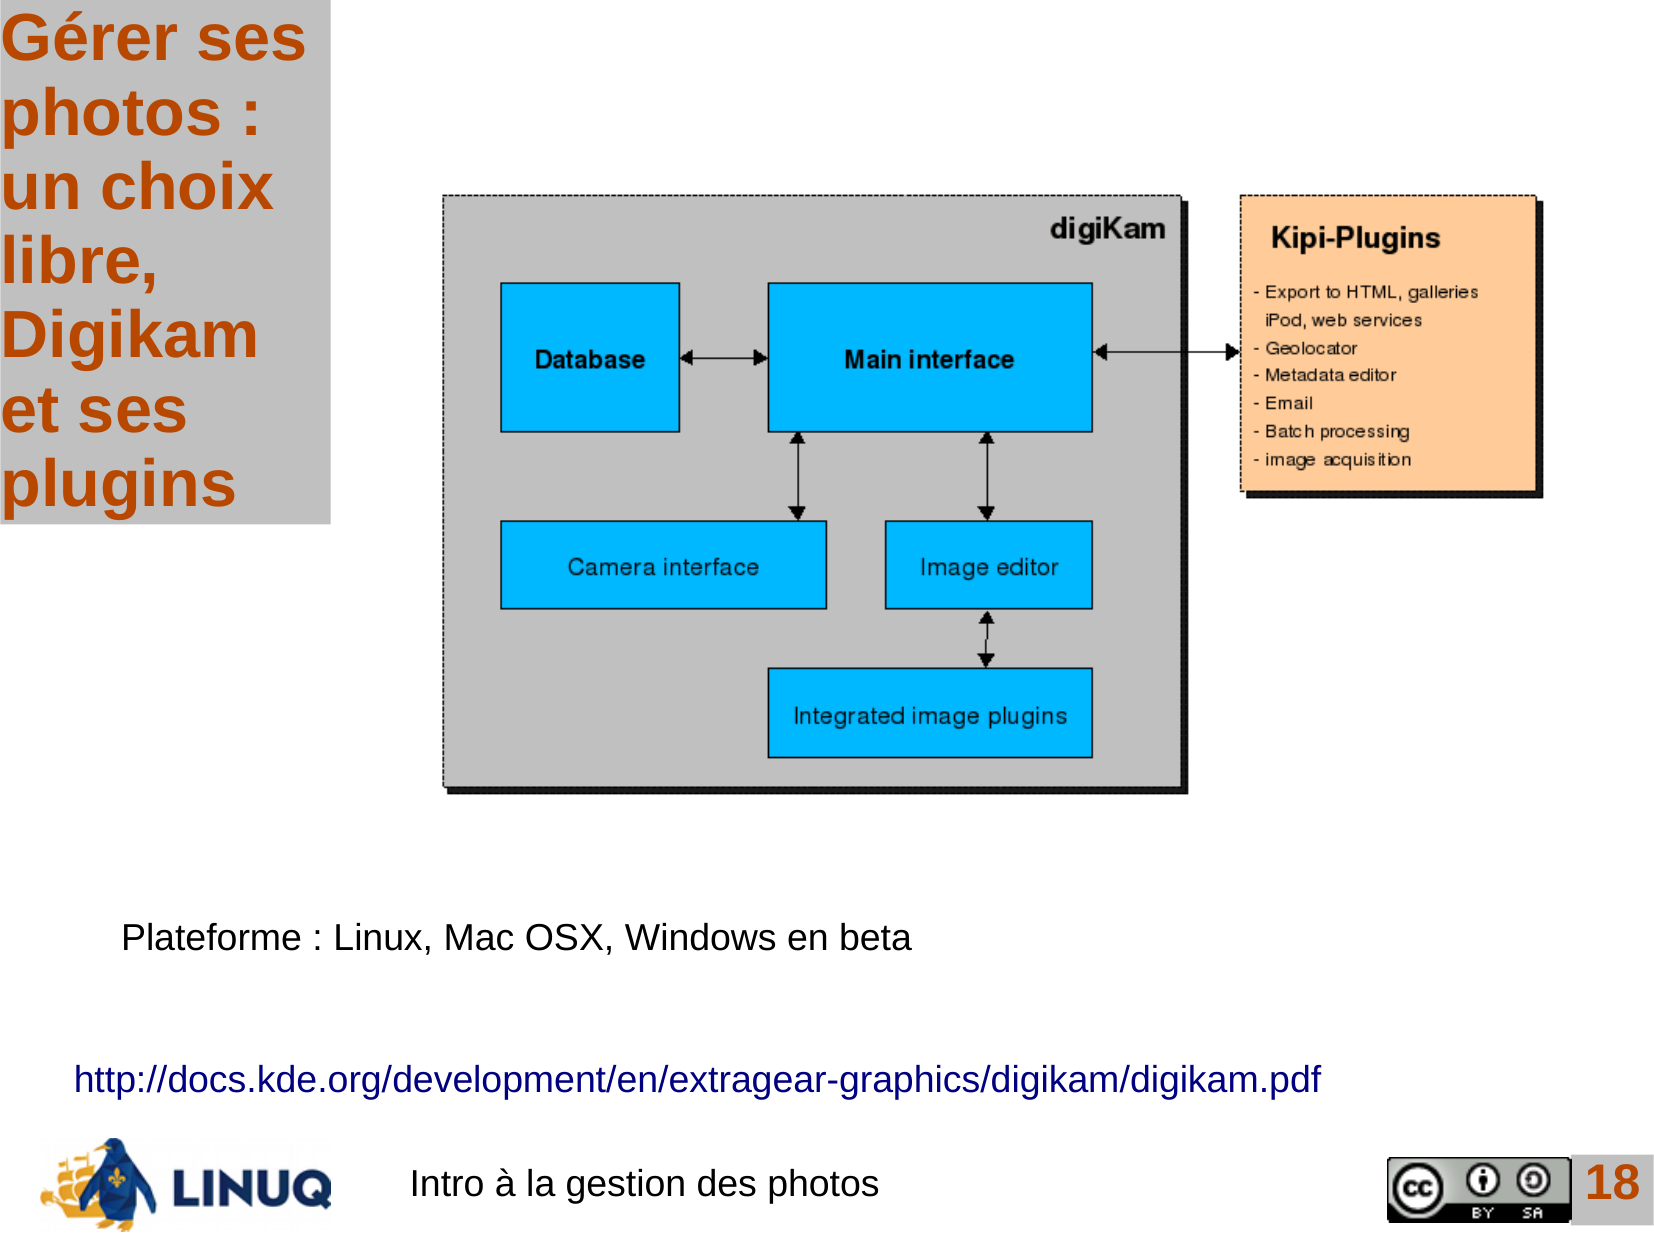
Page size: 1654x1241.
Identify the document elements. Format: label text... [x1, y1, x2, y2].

picture [1387, 1157, 1572, 1223]
text_box Plateforme : Linux, Mac OSX, Windows en beta [106, 909, 928, 970]
title Gérer ses photos : un choix libre, Digikam et ses plugins [0, 0, 331, 525]
picture [413, 173, 1567, 804]
text_box http://docs.kde.org/development/en/extragear-graphics/digikam/digikam.pdf [59, 1051, 1375, 1122]
picture [40, 1138, 331, 1232]
